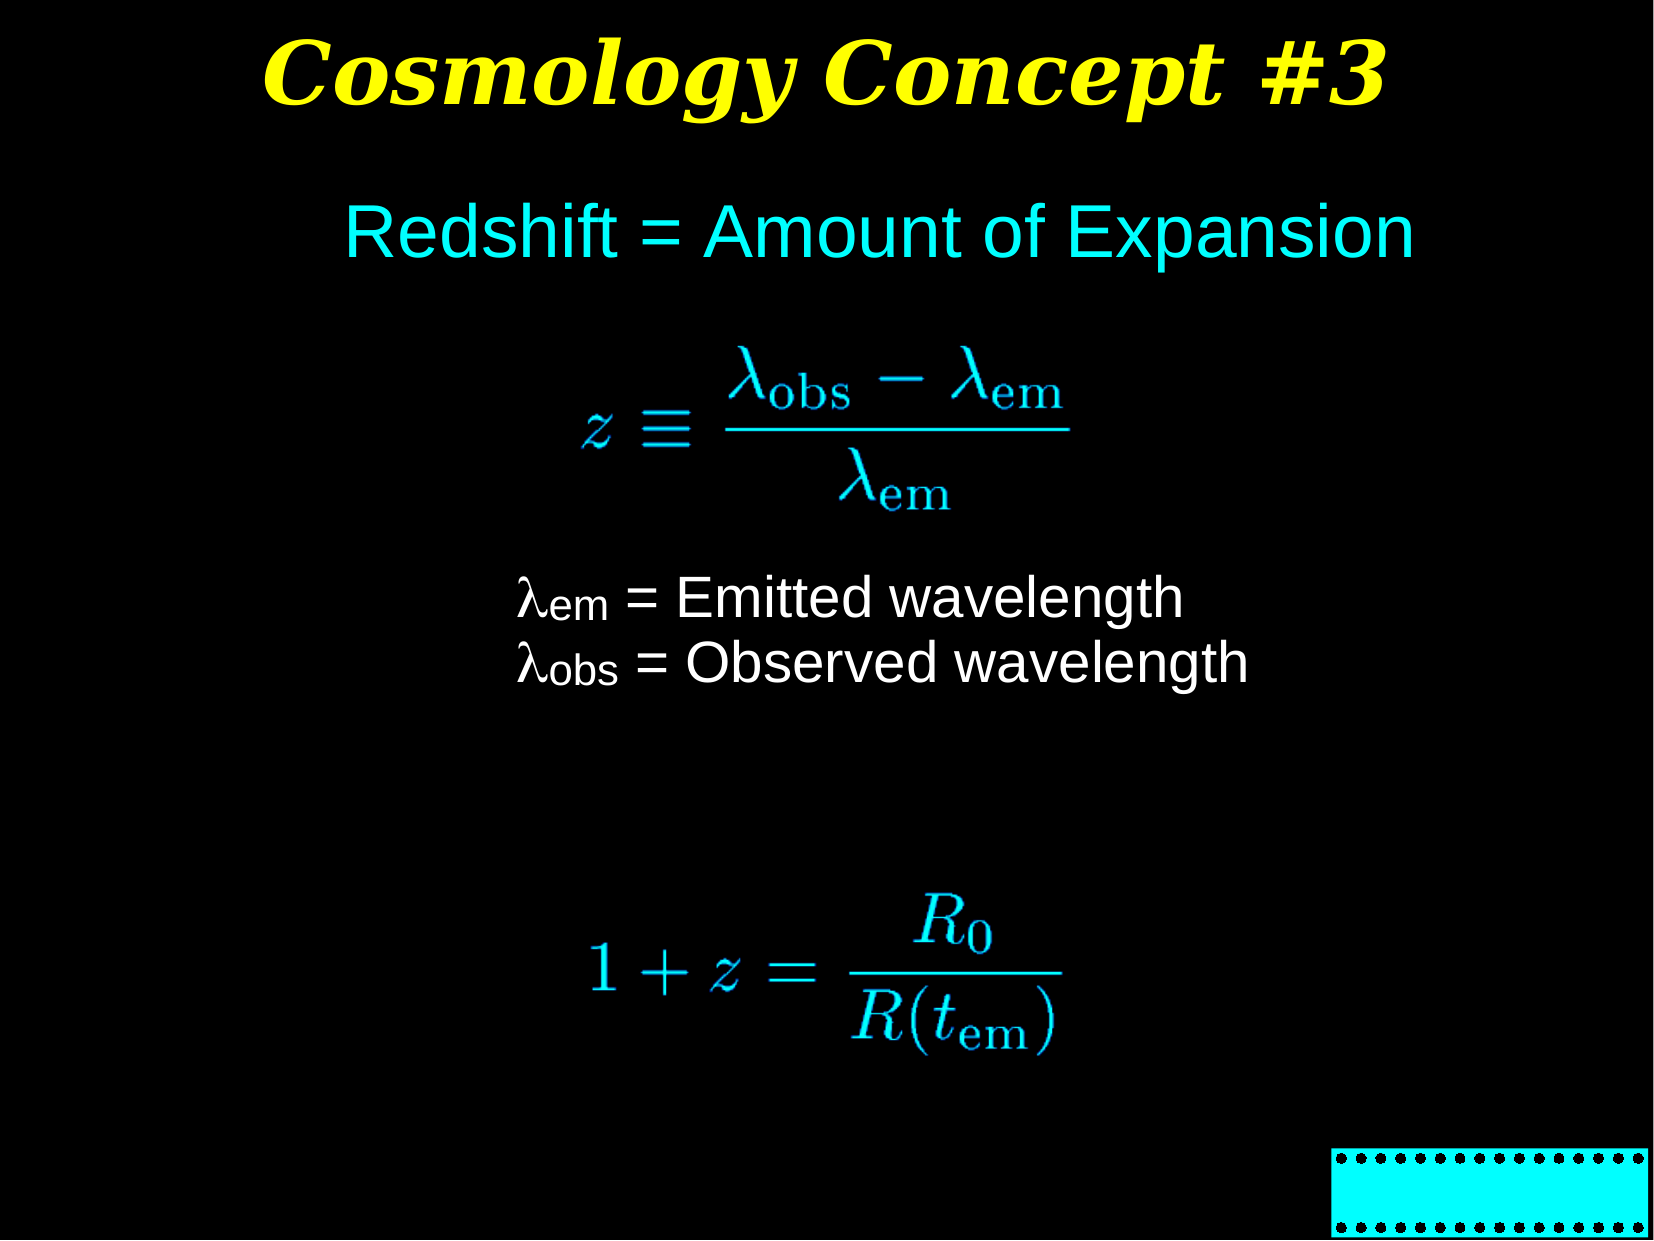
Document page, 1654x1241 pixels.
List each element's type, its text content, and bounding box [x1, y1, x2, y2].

text_box lem = Emitted wavelength lobs = Observed wavelength [501, 557, 1266, 739]
picture [574, 339, 1078, 520]
picture [584, 886, 1070, 1063]
text_box Redshift = Amount of Expansion [328, 182, 1432, 282]
text_box [1331, 1148, 1649, 1238]
text_box Cosmology Concept #3 [247, 14, 1407, 135]
